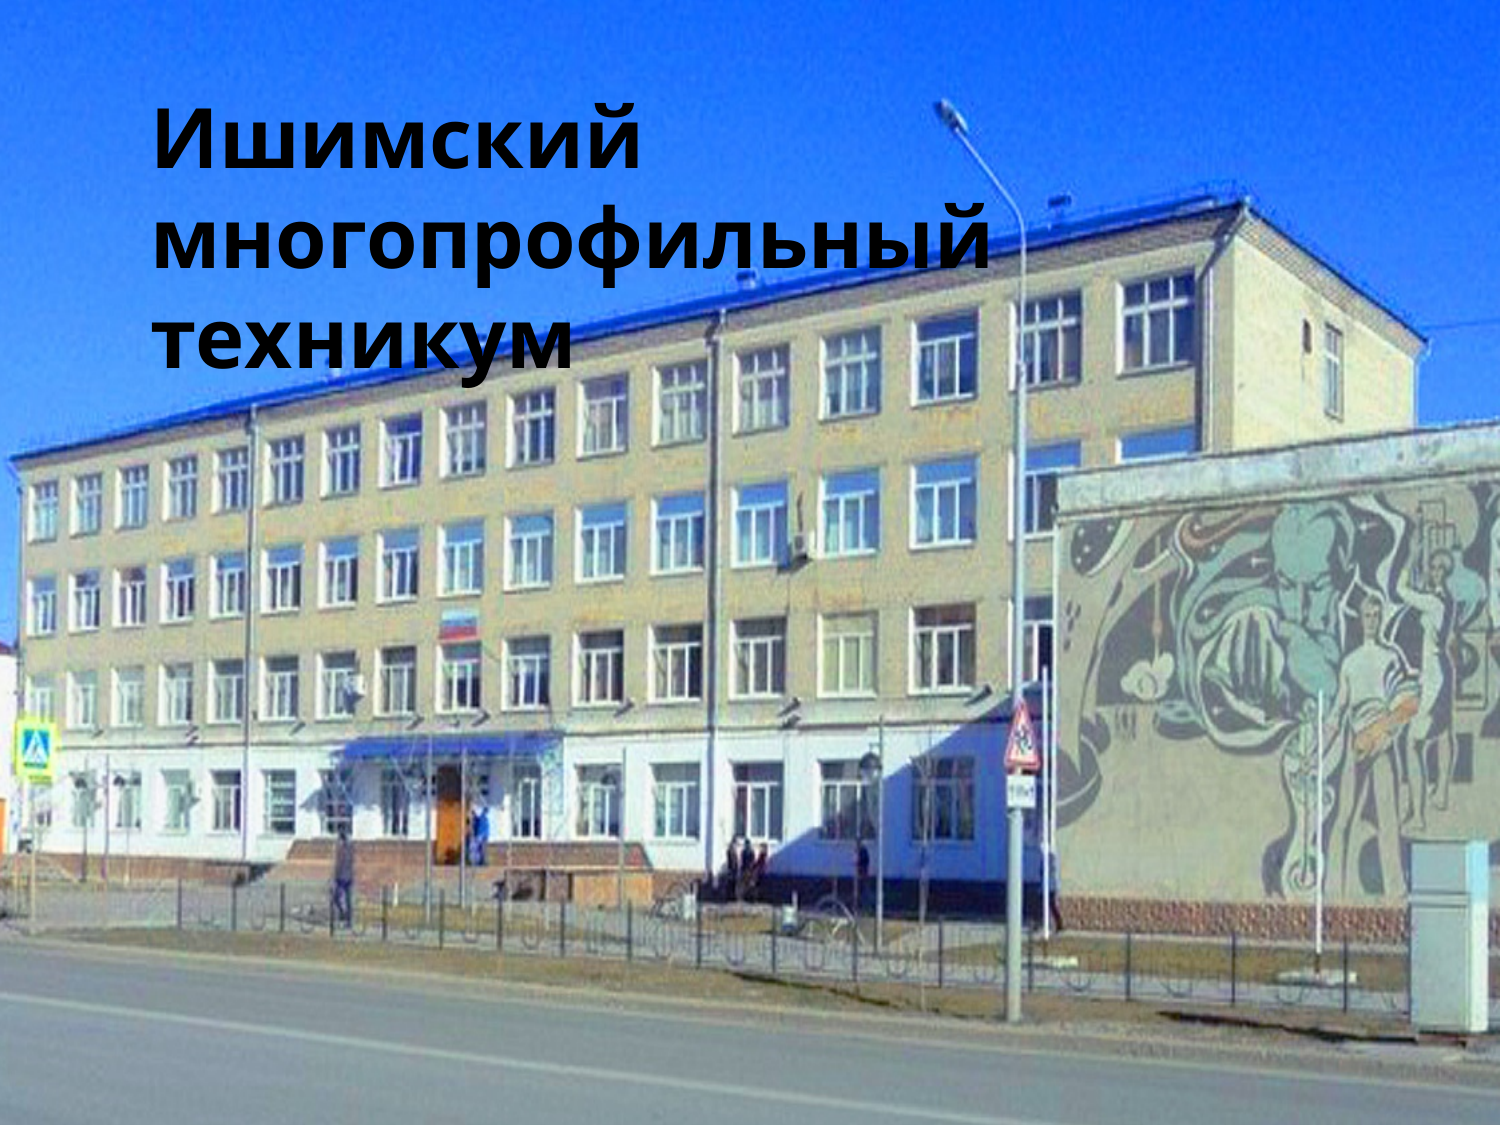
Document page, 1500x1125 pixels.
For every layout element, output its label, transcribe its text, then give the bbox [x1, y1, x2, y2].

picture [0, 0, 1500, 1125]
text_box Ишимский многопрофильный техникум [135, 78, 1320, 394]
